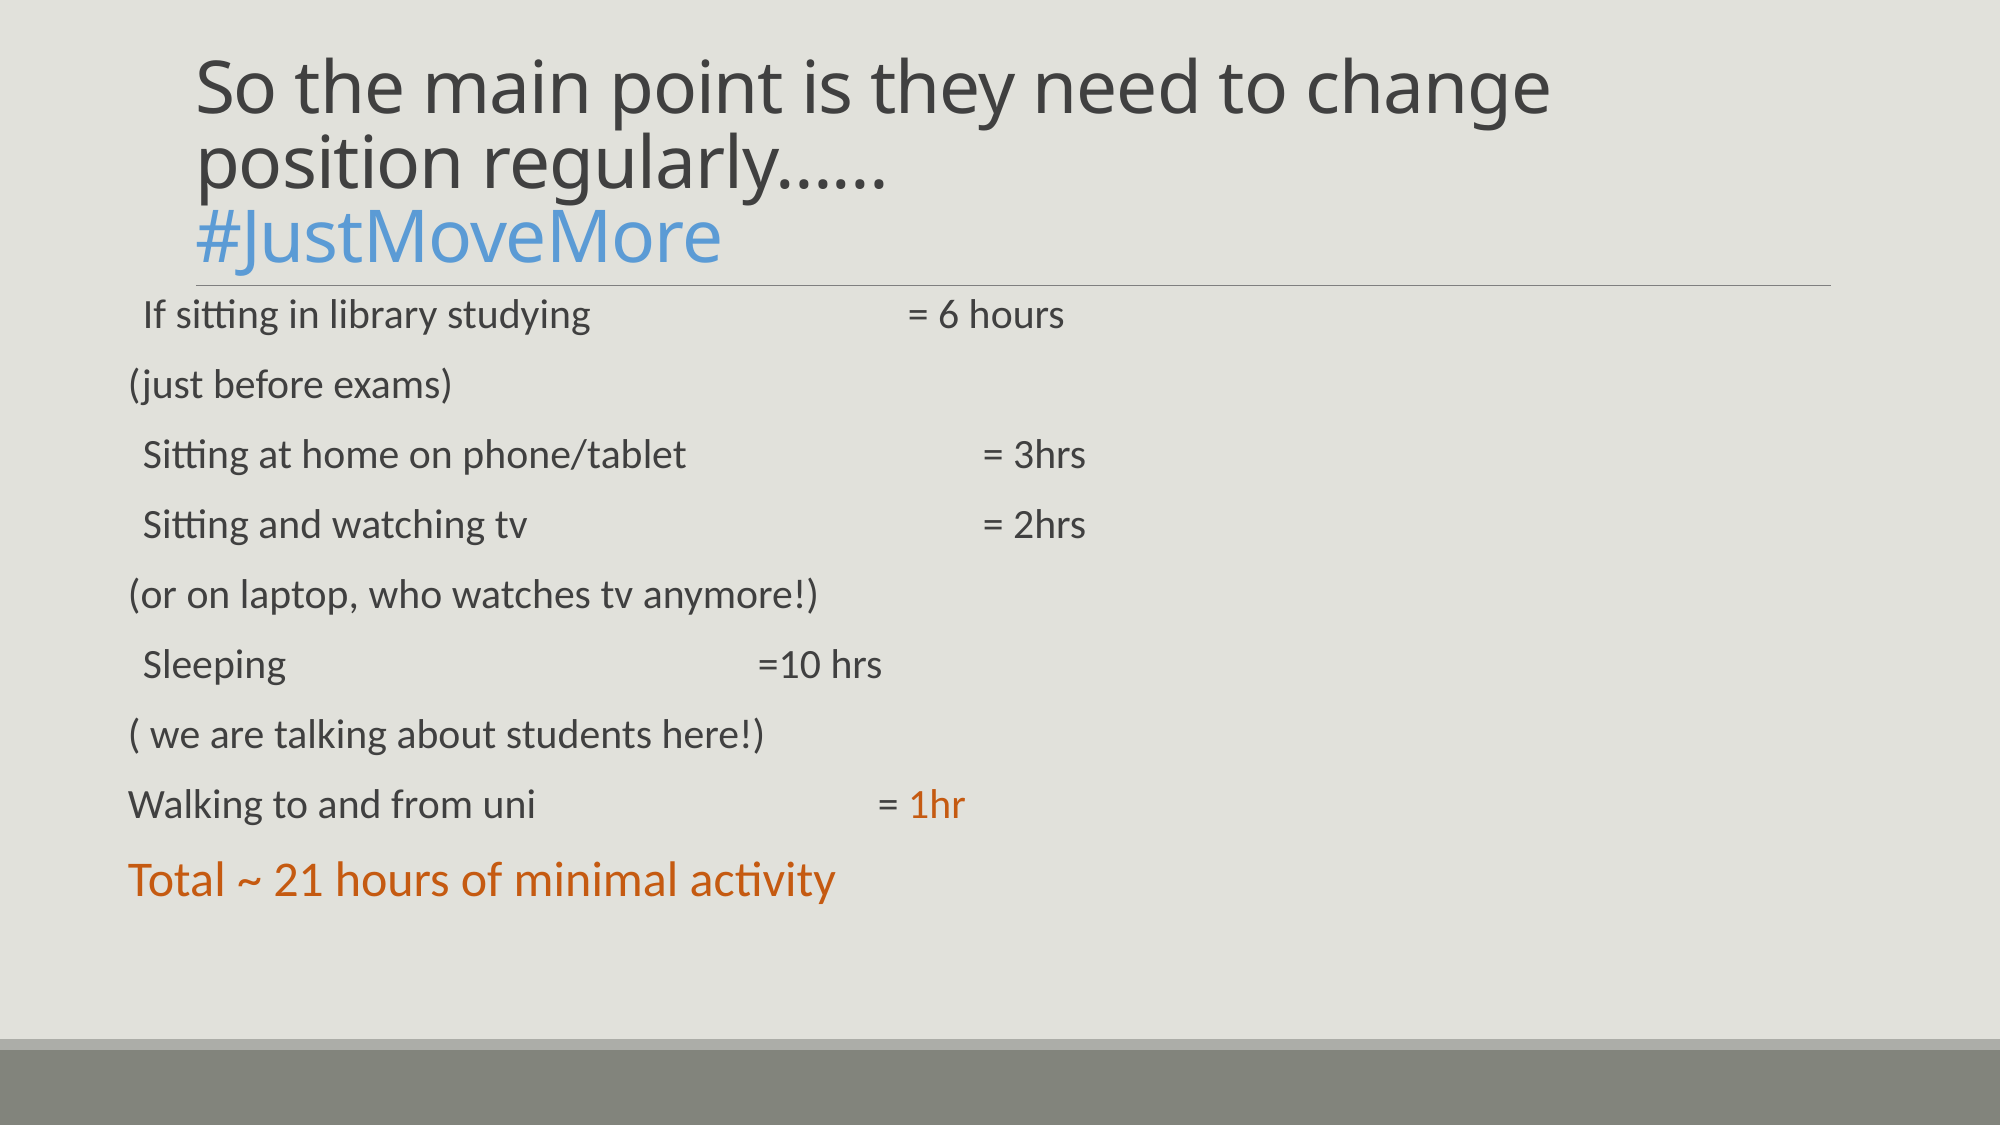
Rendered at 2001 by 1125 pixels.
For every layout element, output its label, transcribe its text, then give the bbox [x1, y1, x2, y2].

list If sitting in library studying = 6 hours (just before exams) Sitting at home on phone/tablet = 3hrs Sitting and watching tv = 2hrs (or on laptop, who watches tv anymore!) Sleeping =10 hrs ( we are talking about students here!) Walking to and from uni = 1hr Total ~ 21 hours of minimal activity [127, 285, 1691, 999]
title So the main point is they need to change position regularly…… #JustMoveMore [180, 47, 1831, 286]
